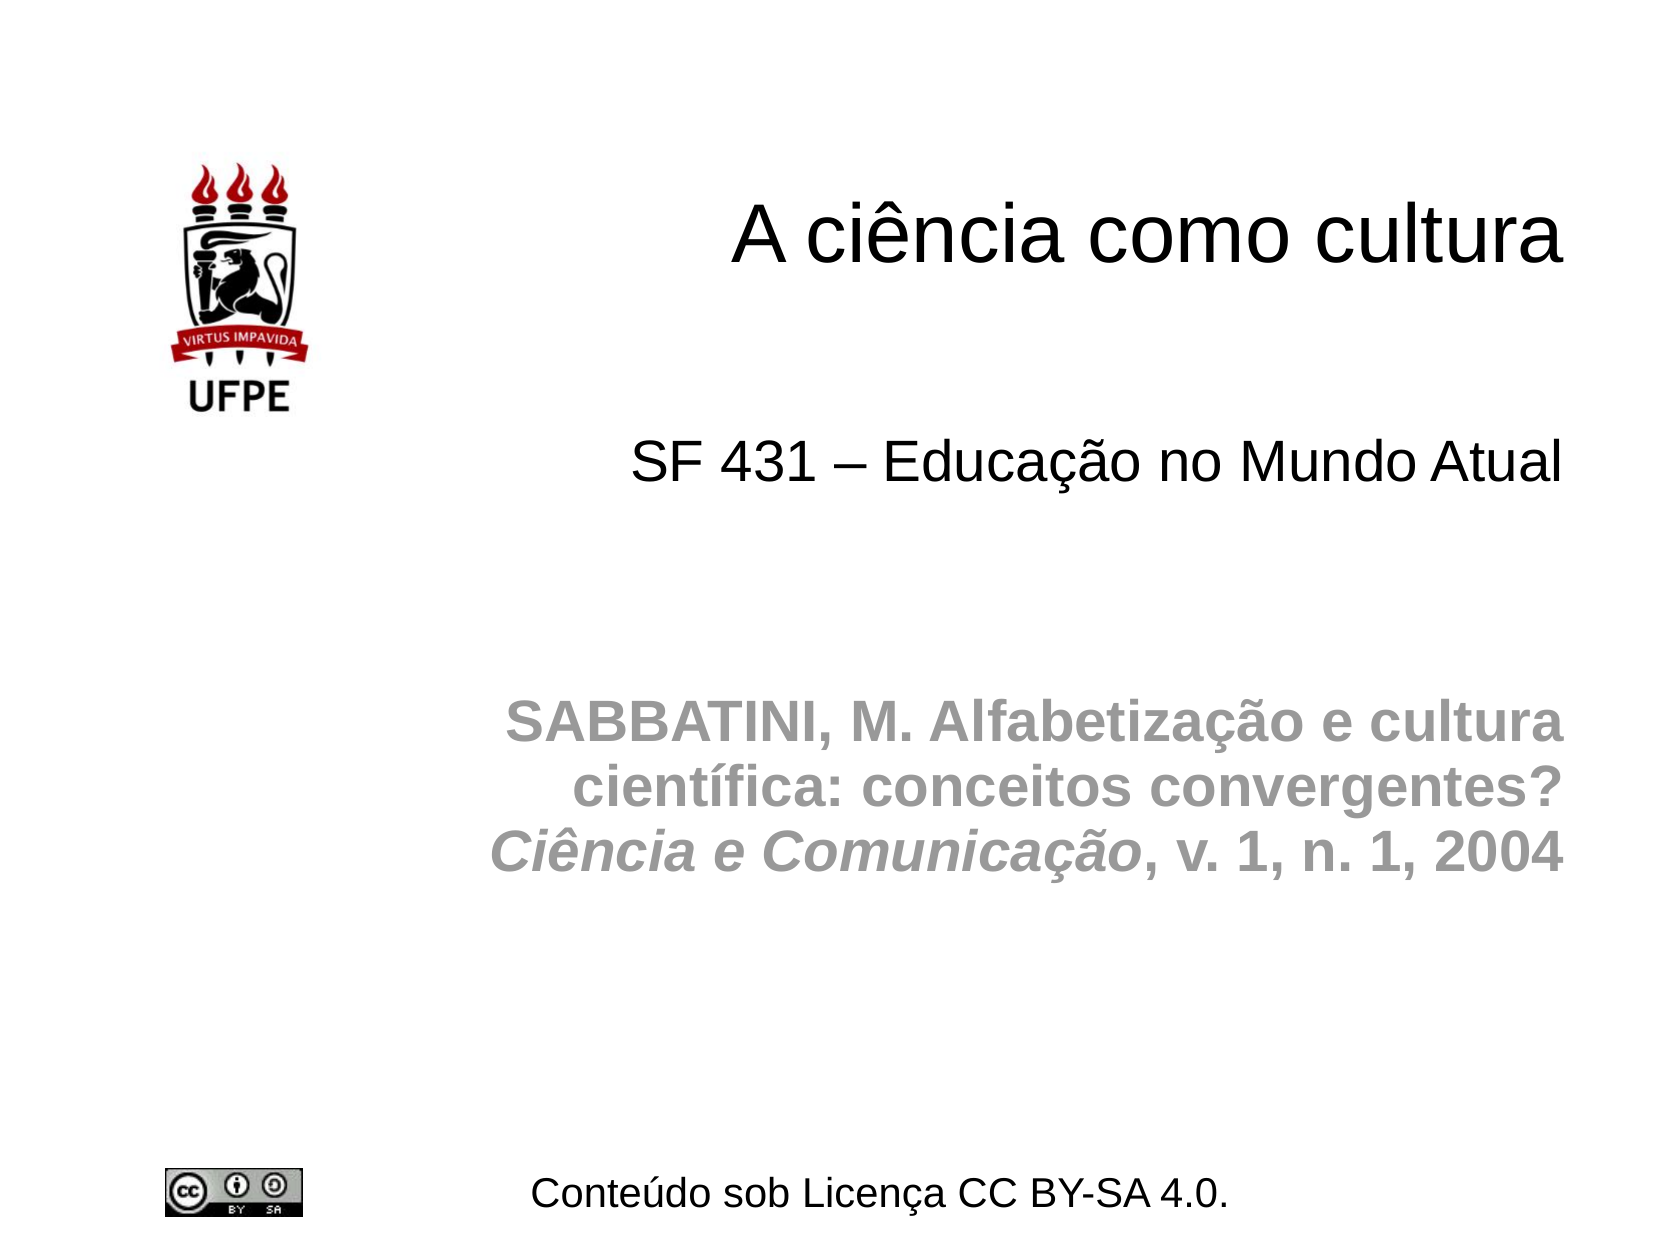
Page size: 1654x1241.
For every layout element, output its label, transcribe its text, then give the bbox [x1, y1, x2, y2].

subtitle A ciência como cultura SF 431 – Educação no Mundo Atual SABBATINI, M. Alfabetização e cultura científica: conceitos convergentes? Ciência e Comunicação, v. 1, n. 1, 2004 [76, 56, 1565, 1015]
picture [112, 104, 378, 473]
picture [165, 1168, 303, 1217]
text_box Conteúdo sob Licença CC BY-SA 4.0. [319, 1163, 1442, 1223]
